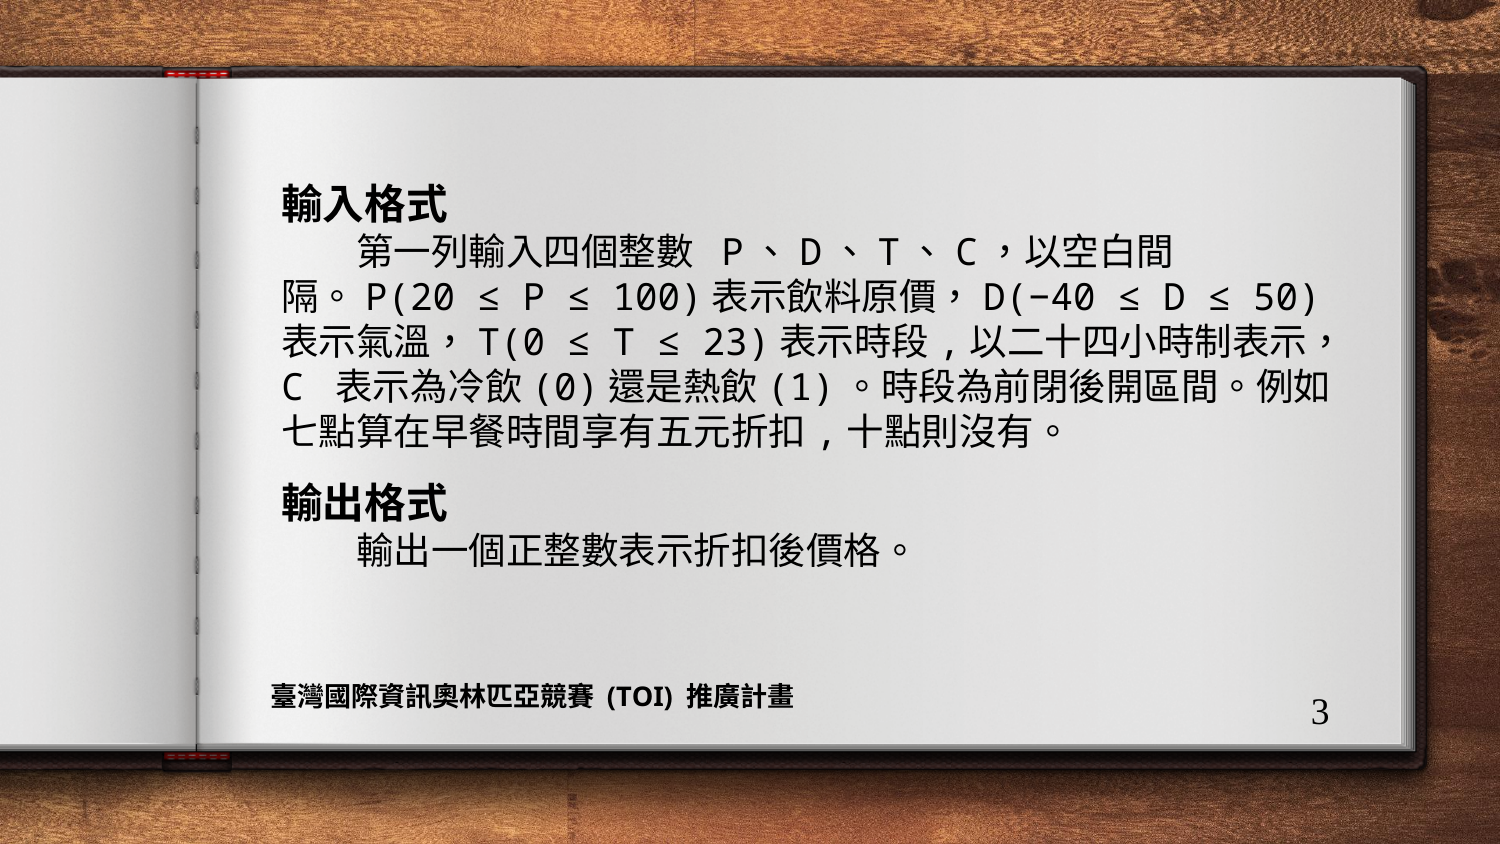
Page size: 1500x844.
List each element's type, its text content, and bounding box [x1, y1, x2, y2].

text_box 輸出格式 輸出一個正整數表示折扣後價格。 [266, 470, 1368, 580]
text_box 輸入格式 第一列輸入四個整數 P、D、T、C，以空白間隔。P(20 ≤ P ≤ 100)表示飲料原價，D(−40 ≤ D ≤ 50)表示氣溫，T(0 ≤ T ≤ 23)表示時段,以二十四小時制表示，C 表示為冷飲(0)還是熱飲(1)。時段為前閉後開區間。例如七點算在早餐時間享有五元折扣,十點則沒有。 [266, 171, 1356, 461]
text_box 3 [1295, 672, 1386, 737]
